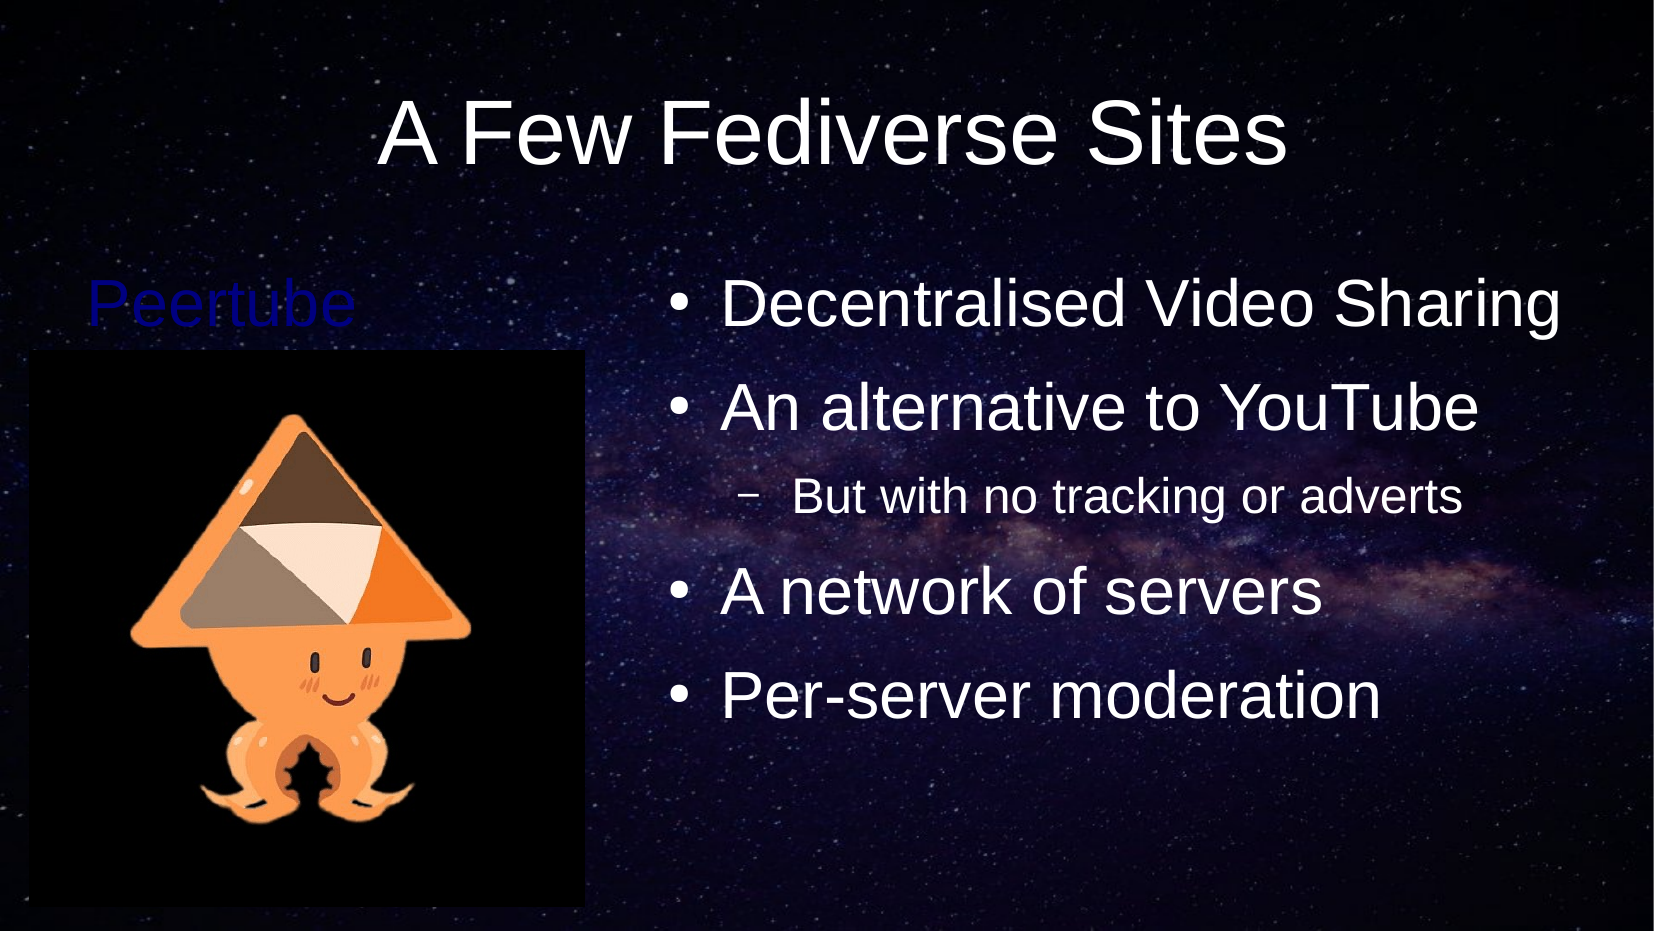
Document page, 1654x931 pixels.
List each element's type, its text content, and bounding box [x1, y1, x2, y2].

title A Few Fediverse Sites [90, 55, 1579, 211]
list Peertube [86, 265, 621, 352]
list Decentralised Video Sharing An alternative to YouTube But with no tracking or adverts A network of servers Per-server moderation [649, 265, 1576, 857]
picture [0, 0, 1654, 931]
